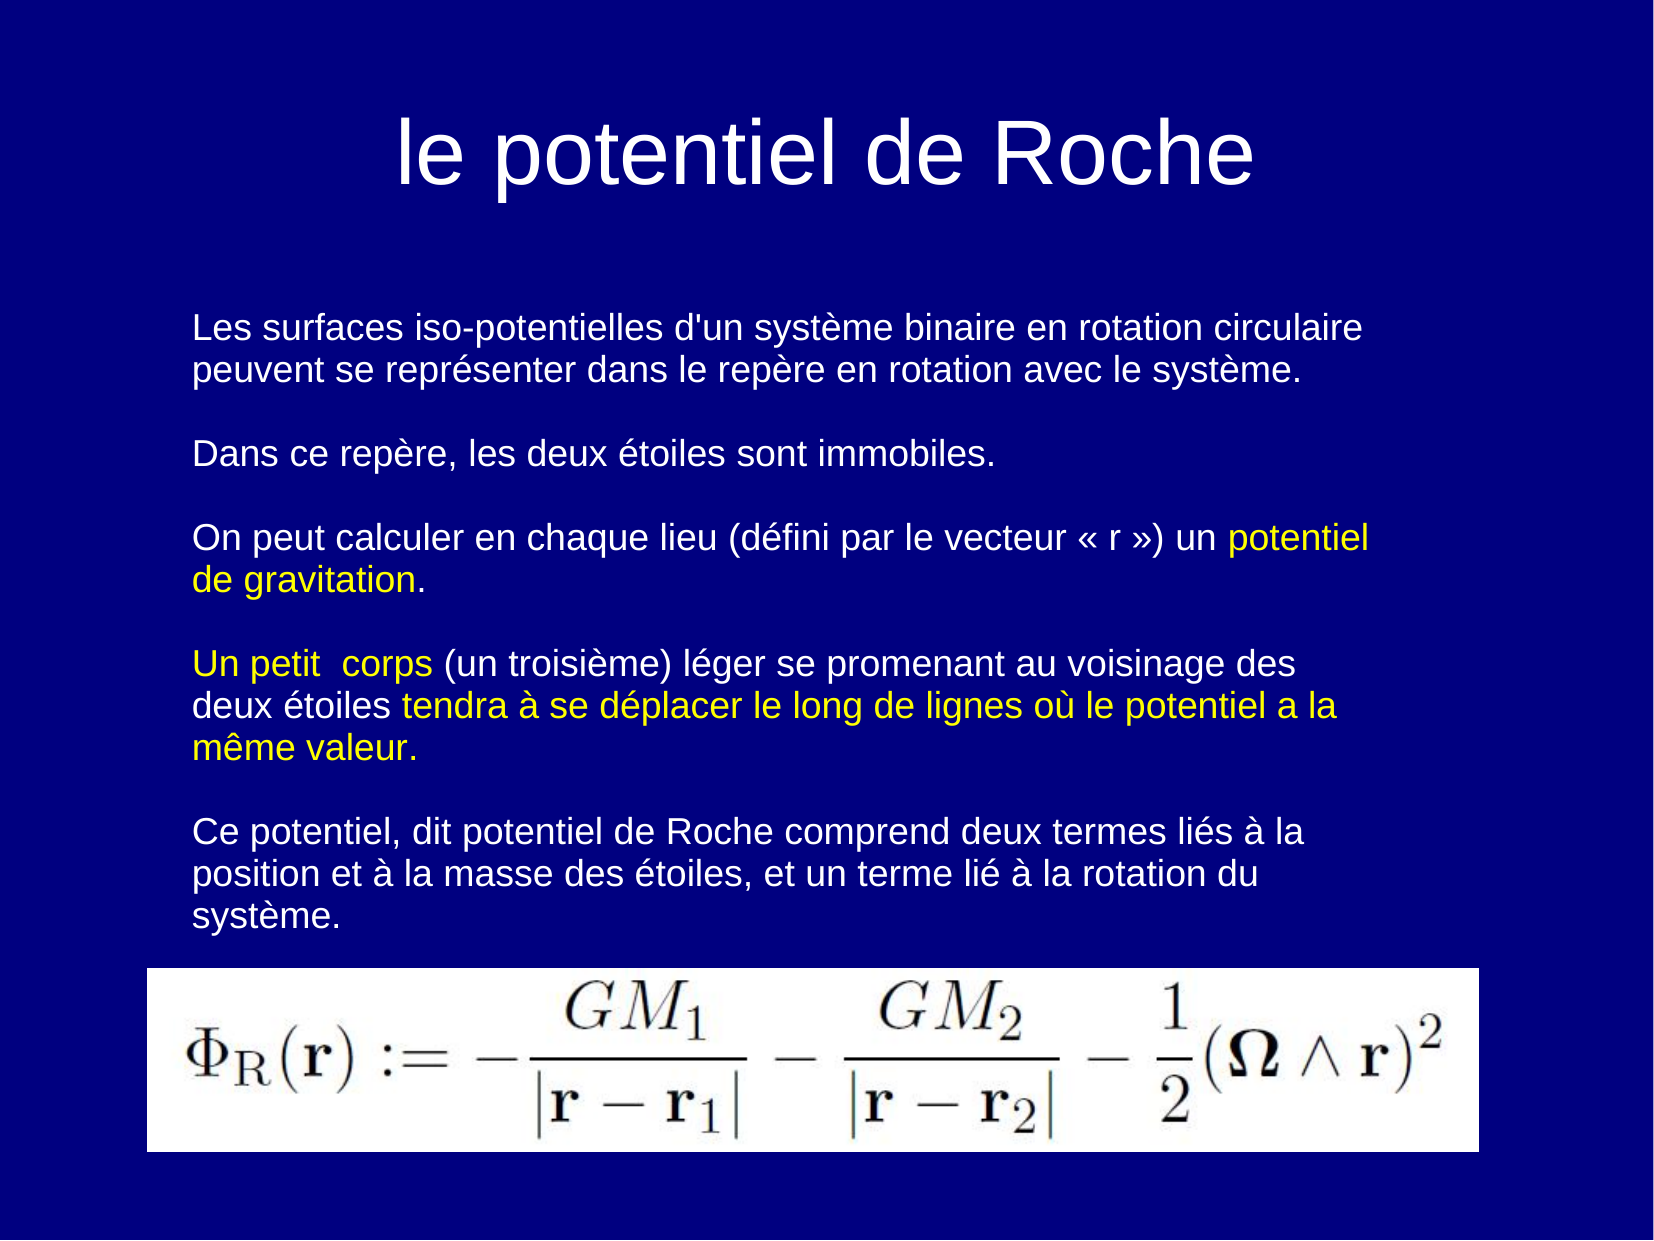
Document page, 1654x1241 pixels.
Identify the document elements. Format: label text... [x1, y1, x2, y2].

text_box Les surfaces iso-potentielles d'un système binaire en rotation circulaire peuvent se représenter dans le repère en rotation avec le système. Dans ce repère, les deux étoiles sont immobiles. On peut calculer en chaque lieu (défini par le vecteur « r ») un potentiel de gravitation. Un petit corps (un troisième) léger se promenant au voisinage des deux étoiles tendra à se déplacer le long de lignes où le potentiel a la même valeur. Ce potentiel, dit potentiel de Roche comprend deux termes liés à la position et à la masse des étoiles, et un terme lié à la rotation du système. [177, 299, 1391, 945]
picture [147, 968, 1479, 1152]
title le potentiel de Roche [82, 49, 1571, 257]
